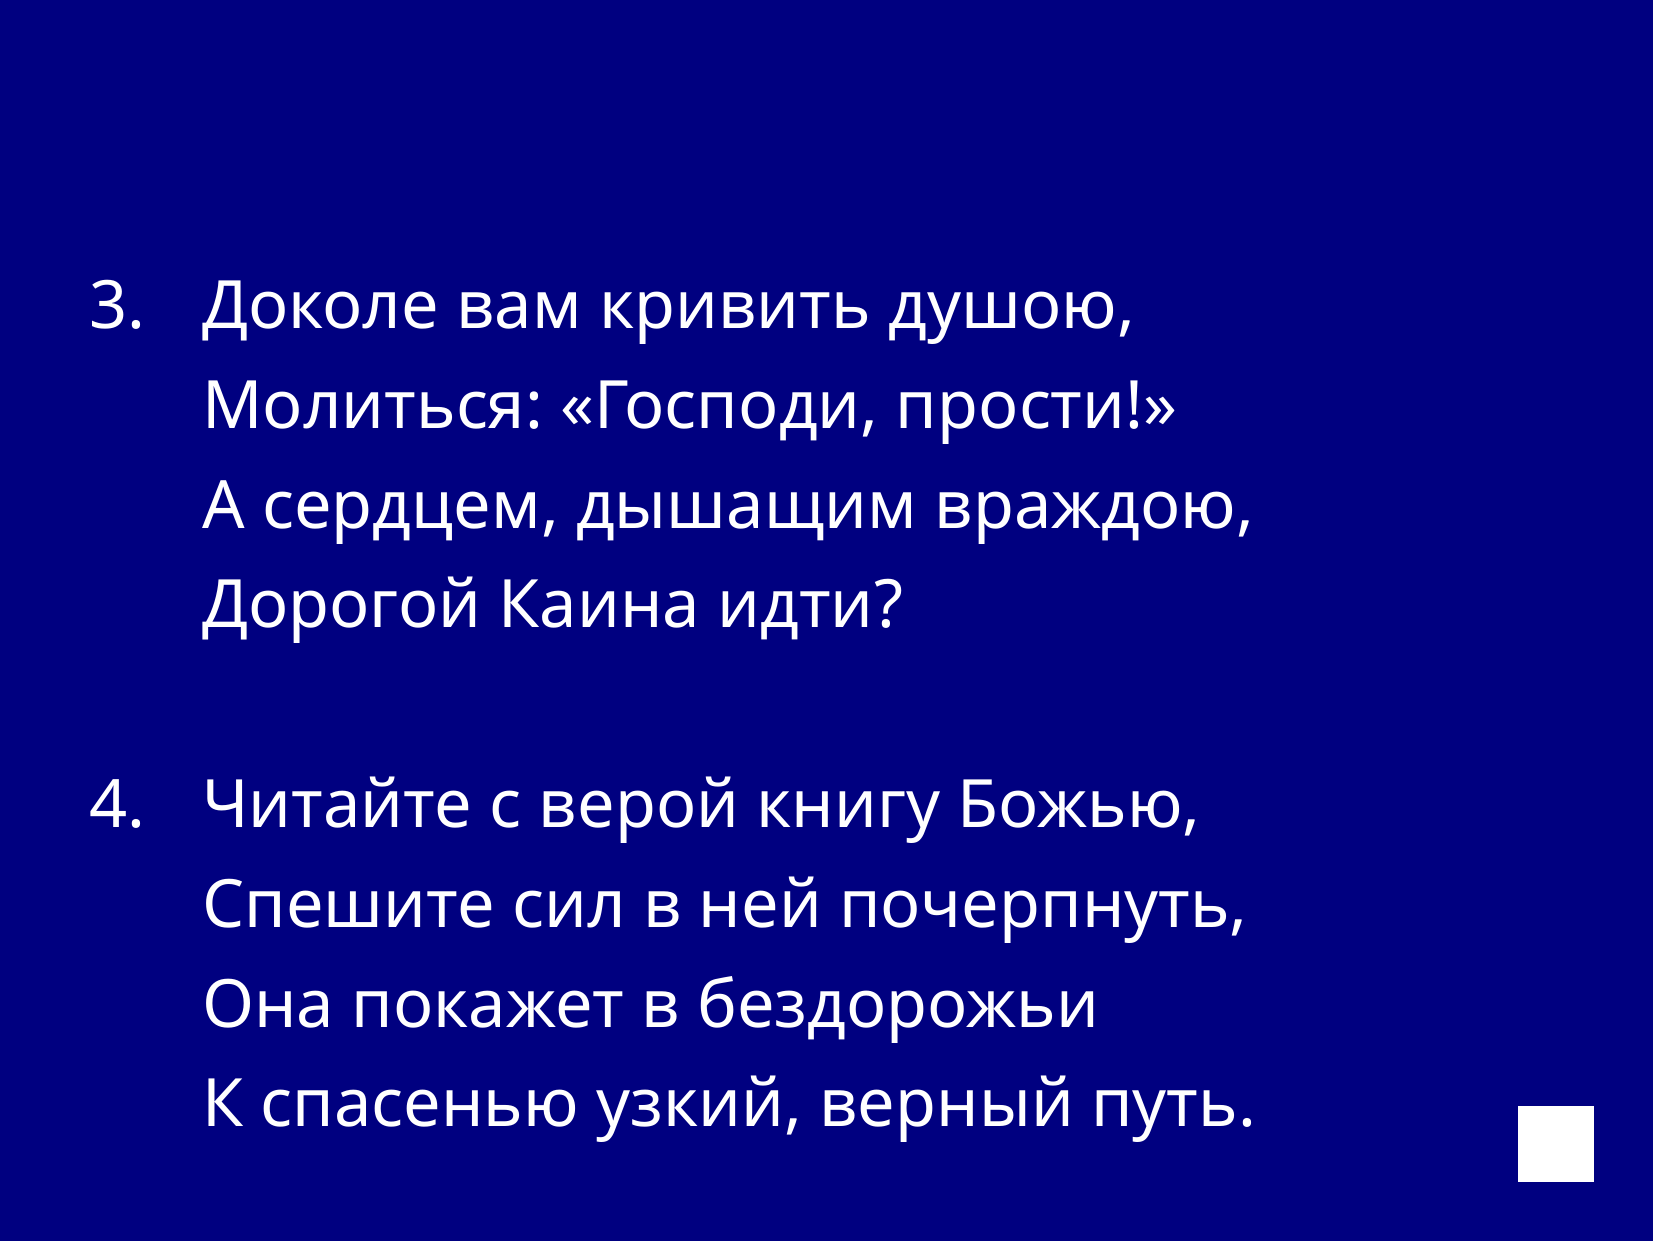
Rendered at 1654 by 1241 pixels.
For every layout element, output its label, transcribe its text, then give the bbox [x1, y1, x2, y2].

text_box [1518, 1106, 1594, 1182]
text_box 3. Доколе вам кривить душою, Молиться: «Господи, прости!» А сердцем, дышащим враждою, Дорогой Каина идти? 4. Читайте с верой книгу Божью, Спешите сил в ней почерпнуть, Она покажет в бездорожьи К спасенью узкий, верный путь. [75, 150, 1576, 1163]
